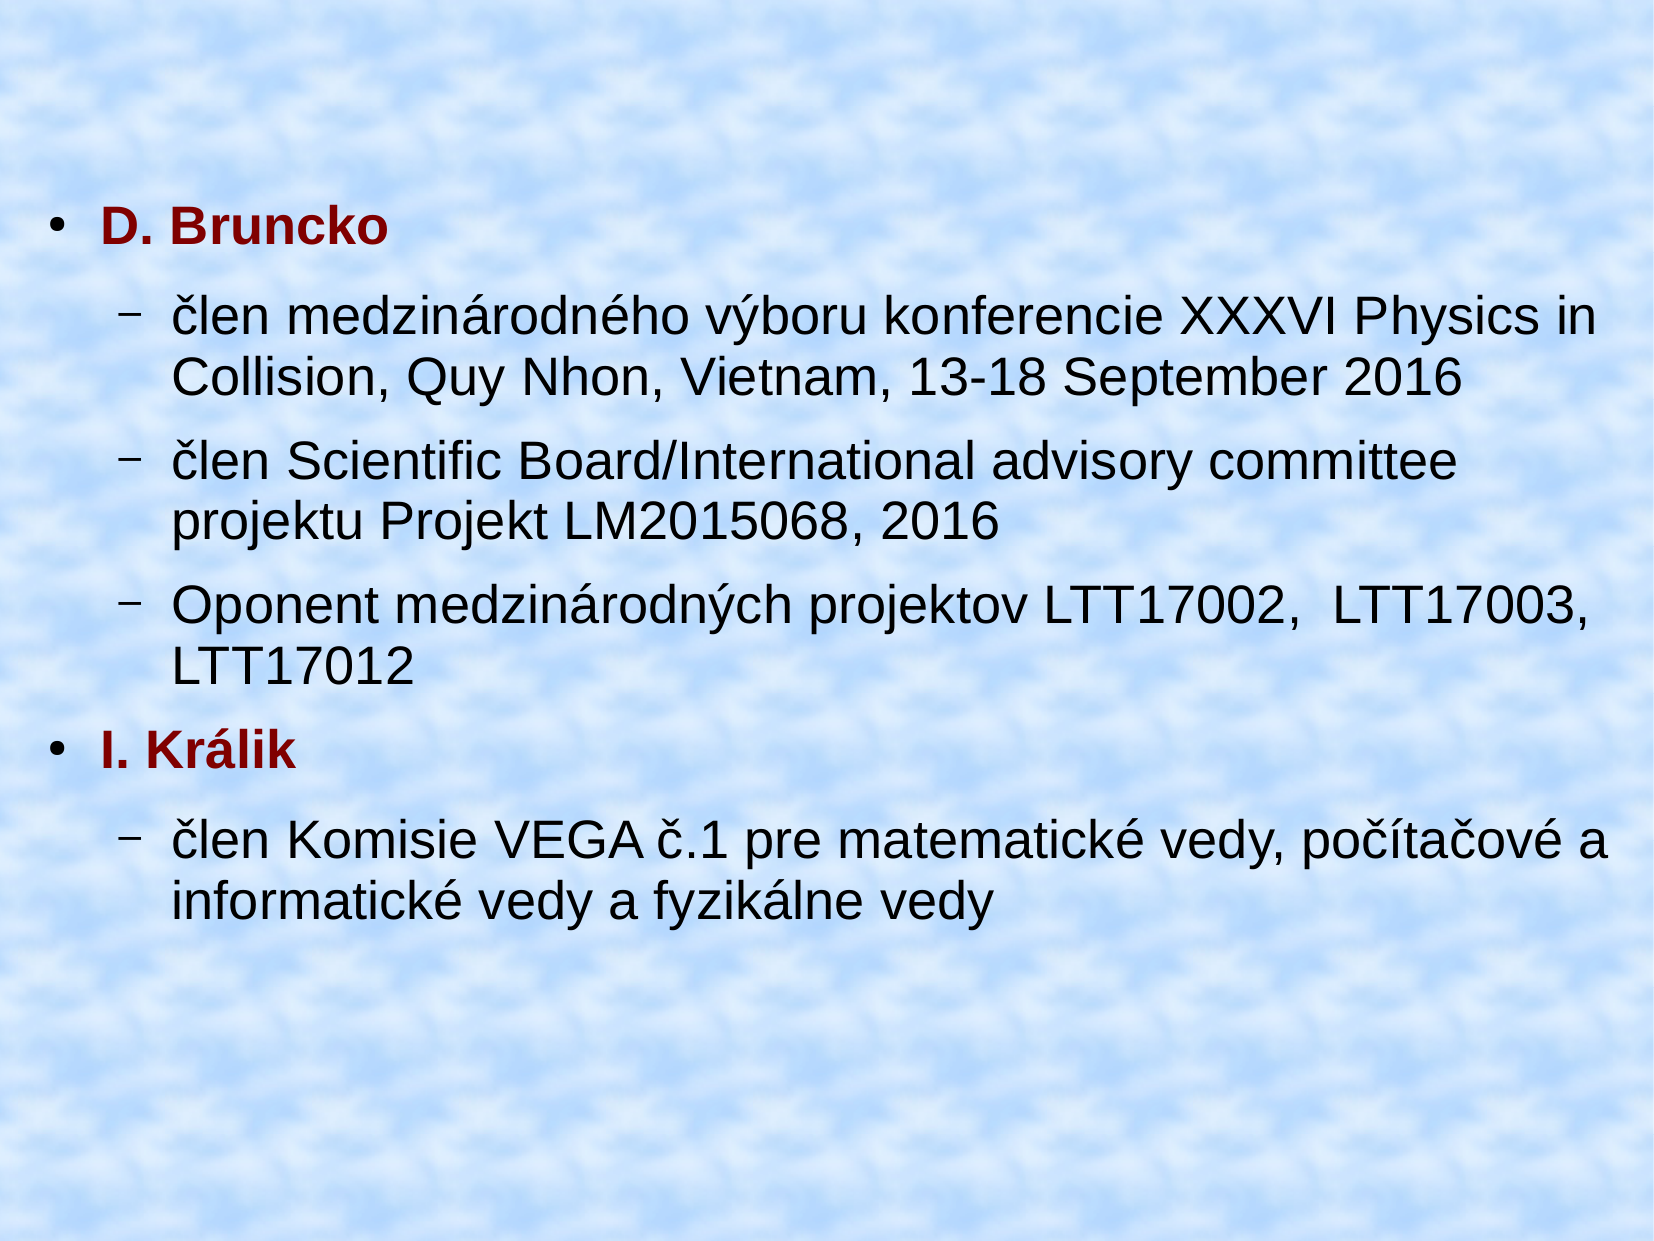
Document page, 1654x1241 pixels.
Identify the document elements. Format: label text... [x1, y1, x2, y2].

picture [0, 0, 1654, 1241]
list D. Bruncko člen medzinárodného výboru konferencie XXXVI Physics in Collision, Quy Nhon, Vietnam, 13-18 September 2016 člen Scientific Board/International advisory committee projektu Projekt LM2015068, 2016 Oponent medzinárodných projektov LTT17002, LTT17003, LTT17012 I. Králik člen Komisie VEGA č.1 pre matematické vedy, počítačové a informatické vedy a fyzikálne vedy [30, 195, 1636, 1036]
